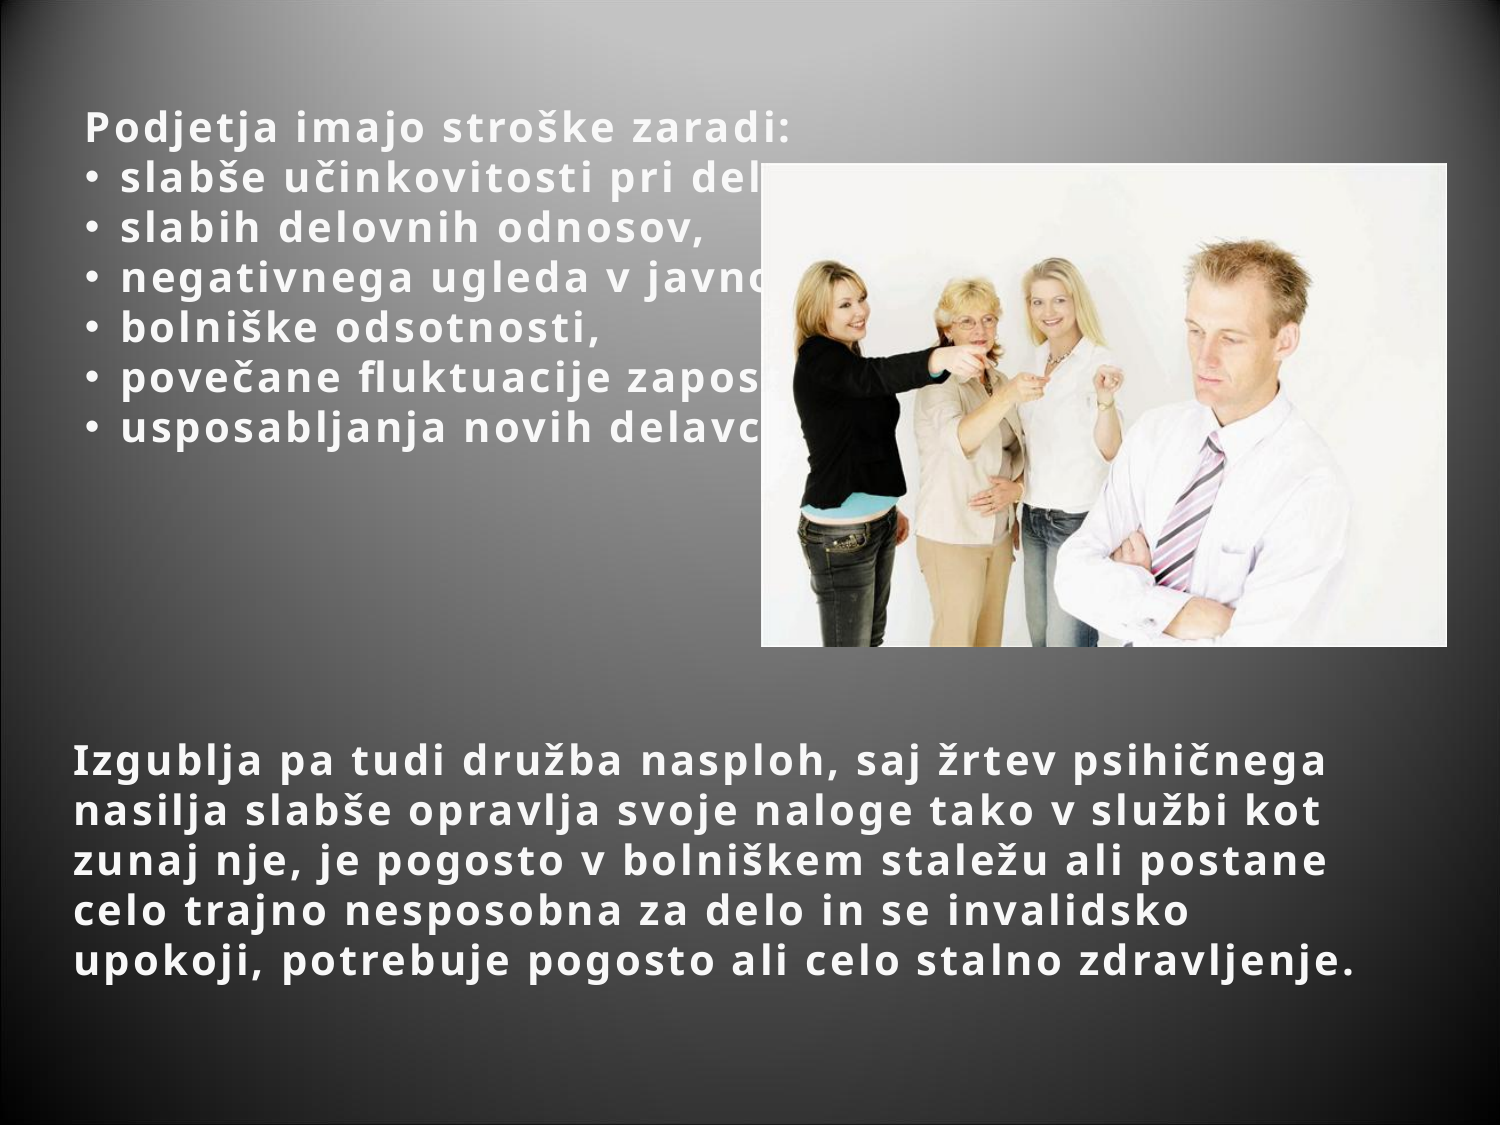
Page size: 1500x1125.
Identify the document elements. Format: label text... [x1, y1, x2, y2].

picture [0, 0, 1500, 1125]
text_box Izgublja pa tudi družba nasploh, saj žrtev psihičnega nasilja slabše opravlja svoje naloge tako v službi kot zunaj nje, je pogosto v bolniškem staležu ali postane celo trajno nesposobna za delo in se invalidsko upokoji, potrebuje pogosto ali celo stalno zdravljenje. [58, 726, 1407, 992]
text_box Podjetja imajo stroške zaradi: slabše učinkovitosti pri delu, slabih delovnih odnosov, negativnega ugleda v javnosti, bolniške odsotnosti, povečane fluktuacije zaposlenih, usposabljanja novih delavcev [70, 93, 1020, 459]
